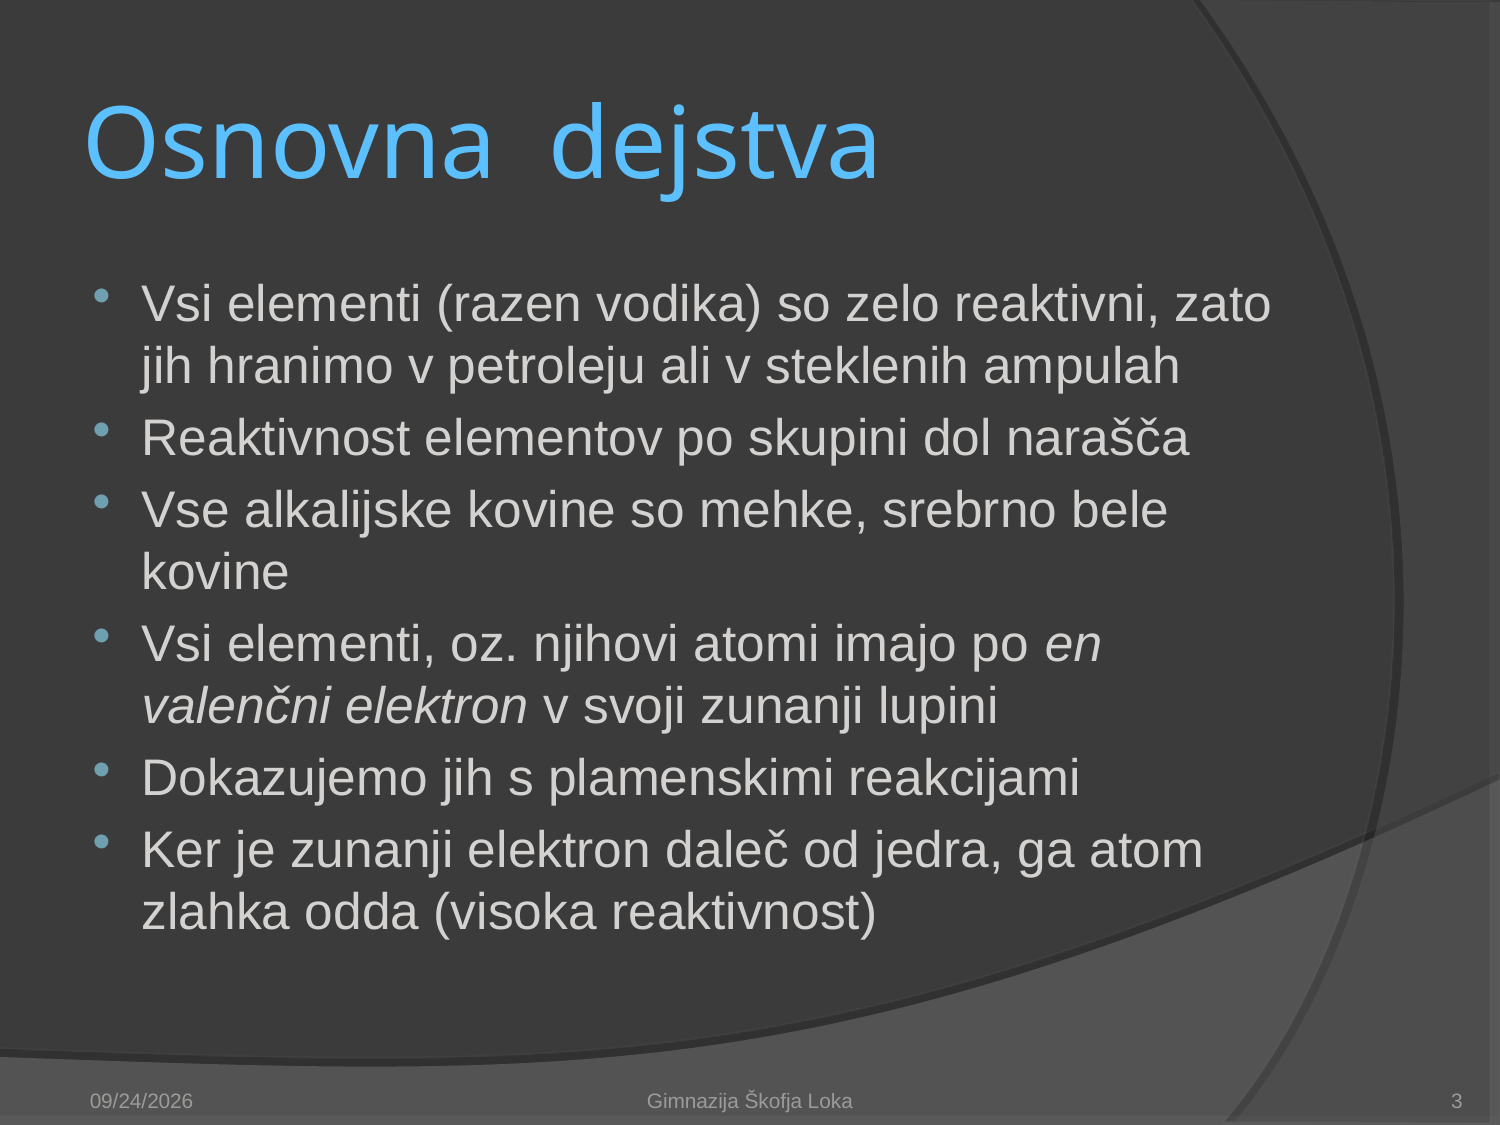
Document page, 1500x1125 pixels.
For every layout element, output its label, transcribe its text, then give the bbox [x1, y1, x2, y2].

title Osnovna dejstva [75, 45, 1300, 233]
slide_number <number> [1337, 1053, 1463, 1114]
footer Gimnazija Škofja Loka [512, 1053, 988, 1114]
slide_number 05/31/2019 [75, 1053, 425, 1114]
list Vsi elementi (razen vodika) so zelo reaktivni, zato jih hranimo v petroleju ali v steklenih ampulah Reaktivnost elementov po skupini dol narašča Vse alkalijske kovine so mehke, srebrno bele kovine Vsi elementi, oz. njihovi atomi imajo po en valenčni elektron v svoji zunanji lupini Dokazujemo jih s plamenskimi reakcijami Ker je zunanji elektron daleč od jedra, ga atom zlahka odda (visoka reaktivnost) [75, 262, 1300, 1005]
